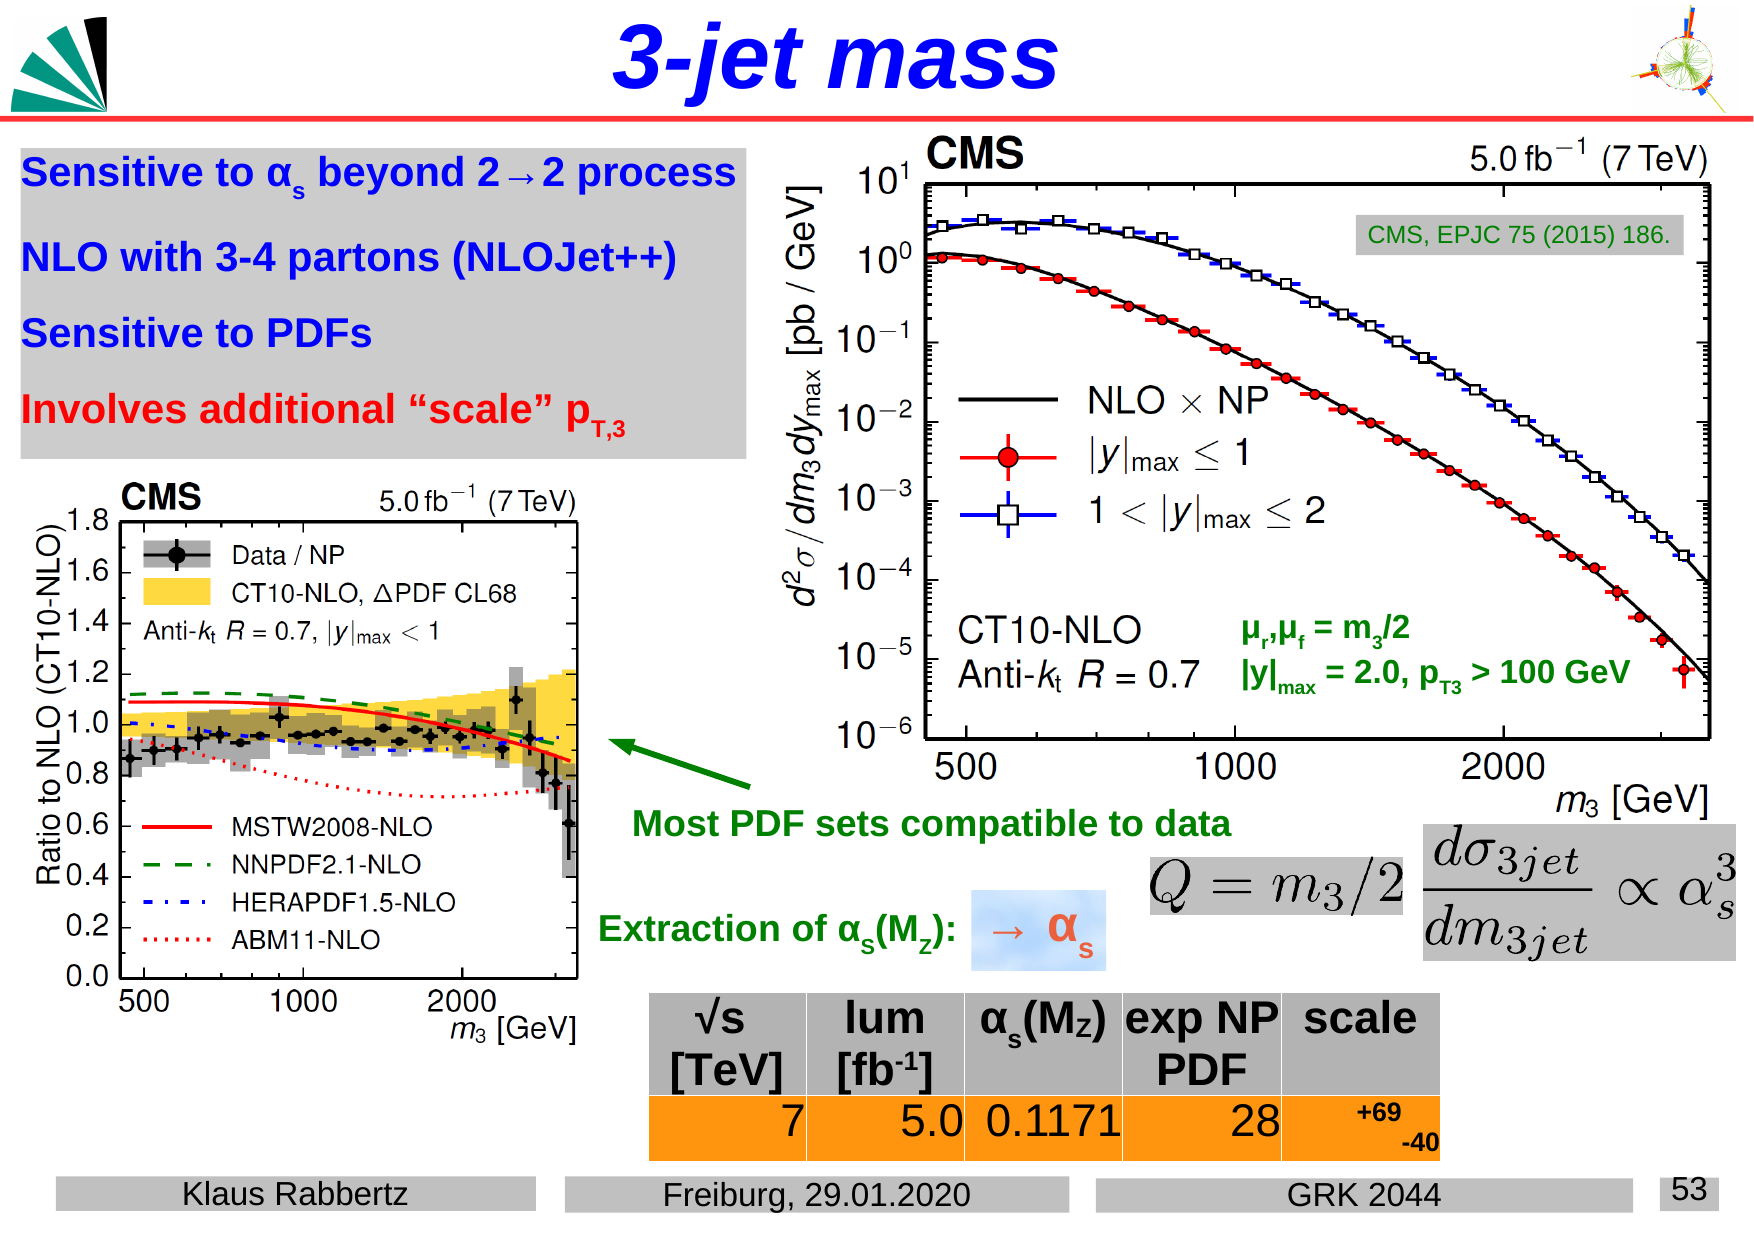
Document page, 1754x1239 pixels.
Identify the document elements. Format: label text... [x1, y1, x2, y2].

title 3-jet mass [129, 0, 1545, 114]
picture [34, 476, 605, 1046]
table_header scale [1282, 993, 1440, 1095]
text_box → αs [971, 890, 1107, 971]
text_box CMS, EPJC 75 (2015) 186. [1355, 214, 1684, 256]
picture [1631, 5, 1739, 113]
table_cell 7 [649, 1096, 806, 1161]
table_cell 0.1171 [965, 1096, 1122, 1161]
picture [1150, 856, 1403, 916]
table_header lum [fb-1] [807, 993, 964, 1095]
table_header √s [TeV] [649, 993, 806, 1095]
text_box Most PDF sets compatible to data [620, 796, 1245, 850]
table_cell 28 [1123, 1096, 1281, 1161]
table_cell +69-40 [1282, 1096, 1440, 1161]
picture [1423, 824, 1736, 962]
text_box μr,μf = m3/2 |y|max = 2.0, pT3 > 100 GeV [1228, 602, 1657, 706]
list Sensitive to αs beyond 2→2 process NLO with 3-4 partons (NLOJet++) Sensitive to PDFs Involves additional “scale” pT,3 [20, 148, 747, 459]
table_header exp NP PDF [1123, 993, 1281, 1095]
text_box Extraction of αS(MZ): [586, 901, 970, 965]
picture [11, 17, 107, 113]
table_cell 5.0 [807, 1096, 964, 1161]
table_header αs(MZ) [965, 993, 1122, 1095]
picture [778, 128, 1754, 821]
